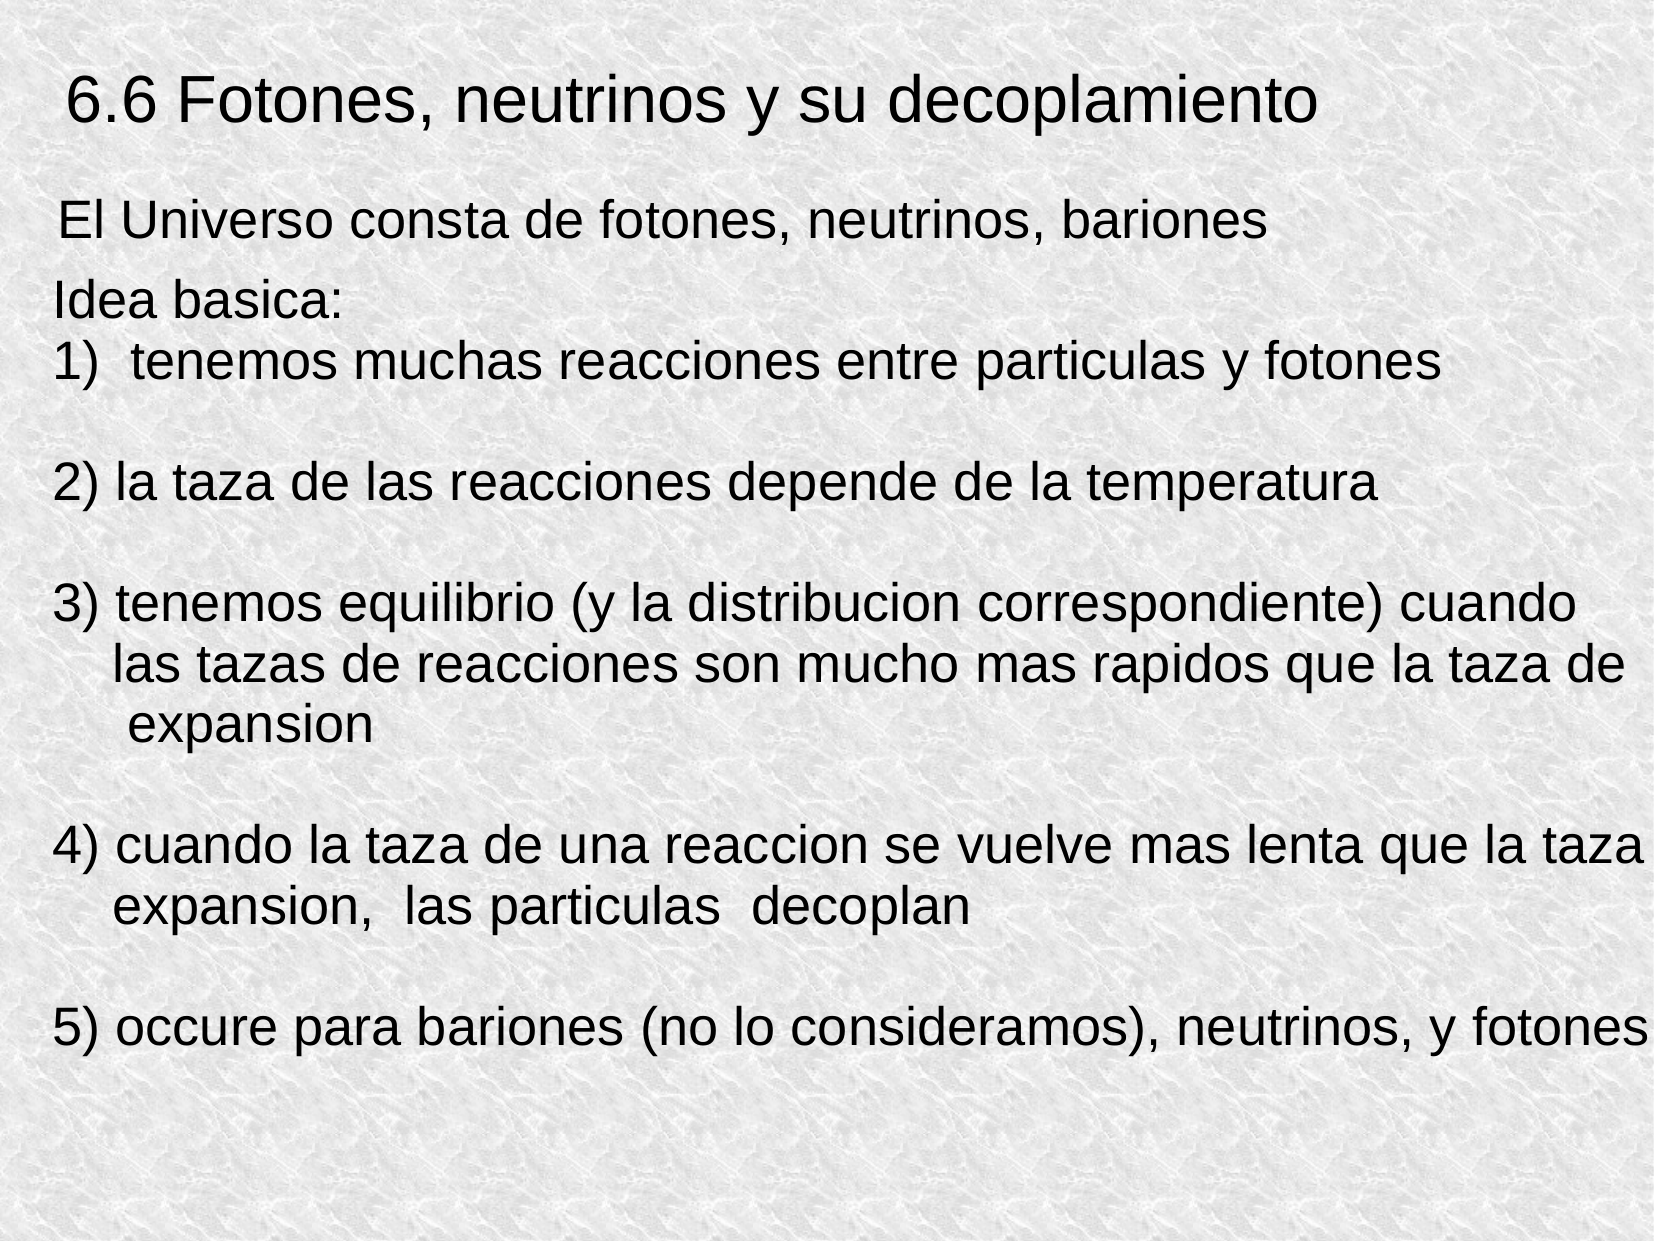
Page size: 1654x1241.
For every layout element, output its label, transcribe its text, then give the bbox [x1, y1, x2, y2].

text_box El Universo consta de fotones, neutrinos, bariones [42, 182, 1163, 263]
text_box 6.6 Fotones, neutrinos y su decoplamiento [51, 54, 1230, 151]
text_box Idea basica: 1) tenemos muchas reacciones entre particulas y fotones 2) la taza de las reacciones depende de la temperatura 3) tenemos equilibrio (y la distribucion correspondiente) cuando las tazas de reacciones son mucho mas rapidos que la taza de expansion 4) cuando la taza de una reaccion se vuelve mas lenta que la taza de expansion, las particulas decoplan 5) occure para bariones (no lo consideramos), neutrinos, y fotones [37, 262, 1536, 1195]
picture [0, 0, 1654, 1241]
